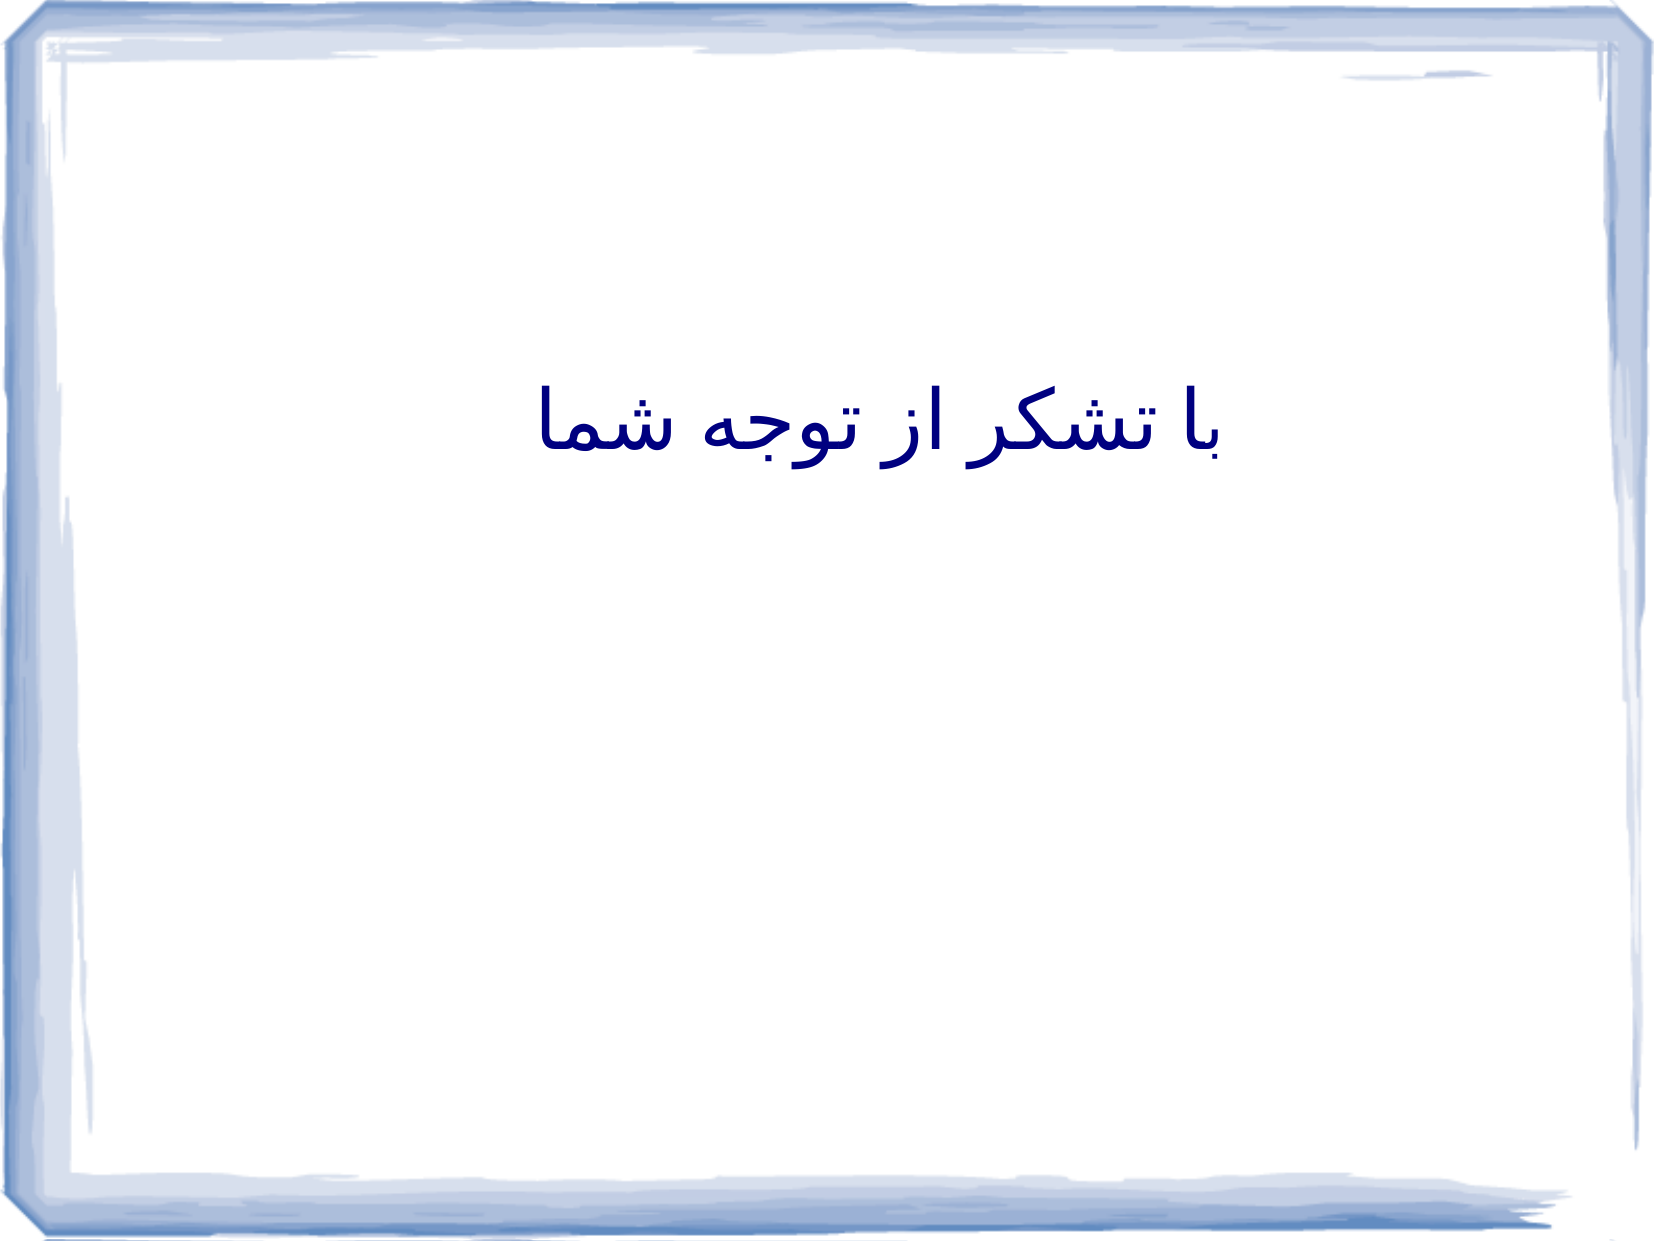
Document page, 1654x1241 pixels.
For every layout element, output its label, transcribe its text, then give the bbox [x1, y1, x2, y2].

picture [0, 0, 1654, 1241]
list با تشکر از توجه شما [118, 375, 1571, 1129]
